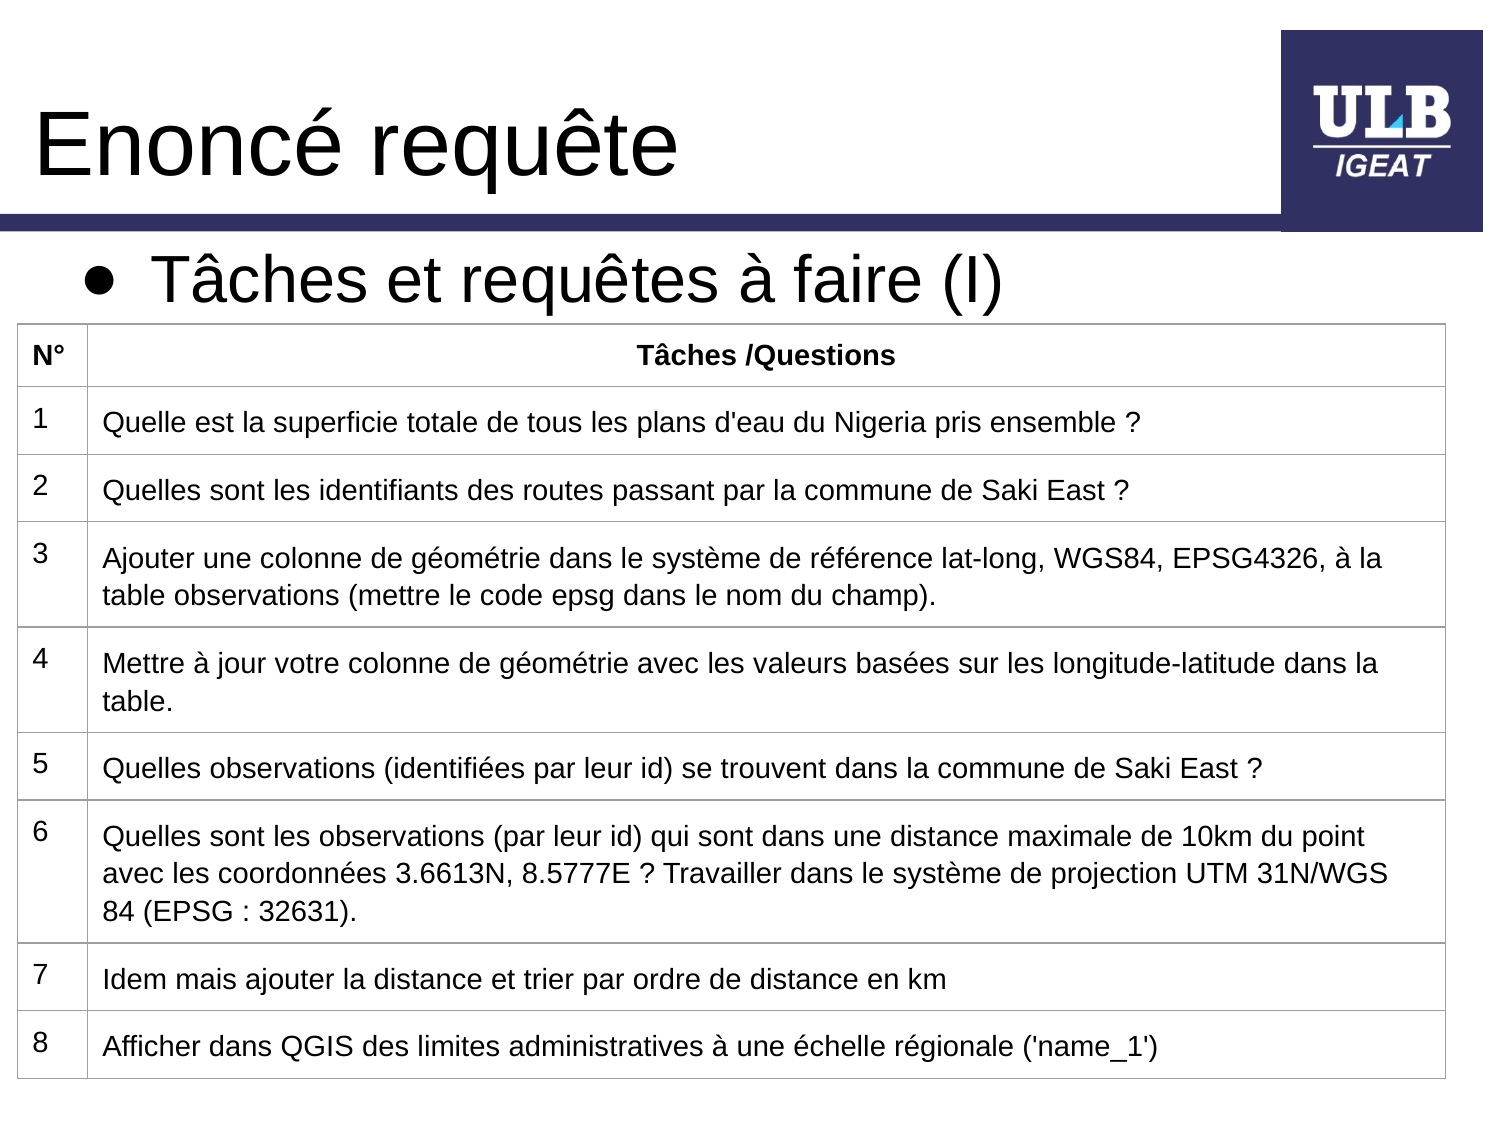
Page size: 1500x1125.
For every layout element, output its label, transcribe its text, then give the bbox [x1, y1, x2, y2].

table_cell Quelles observations (identifiées par leur id) se trouvent dans la commune de Saki East ? [88, 733, 1445, 799]
table_cell 3 [18, 522, 87, 626]
table_cell 5 [18, 733, 87, 799]
table_cell Mettre à jour votre colonne de géométrie avec les valeurs basées sur les longitude-latitude dans la table. [88, 628, 1445, 732]
table_cell Ajouter une colonne de géométrie dans le système de référence lat-long, WGS84, EPSG4326, à la table observations (mettre le code epsg dans le nom du champ). [88, 522, 1445, 626]
table_cell 6 [18, 801, 87, 942]
table_cell 1 [18, 387, 87, 454]
table_cell Quelles sont les observations (par leur id) qui sont dans une distance maximale de 10km du point avec les coordonnées 3.6613N, 8.5777E ? Travailler dans le système de projection UTM 31N/WGS 84 (EPSG : 32631). [88, 801, 1445, 942]
table_cell 2 [18, 455, 87, 521]
table_cell Quelle est la superficie totale de tous les plans d'eau du Nigeria pris ensemble ? [88, 387, 1445, 454]
picture [1281, 30, 1483, 232]
list Tâches et requêtes à faire (I) [75, 236, 1425, 323]
title Enoncé requête [33, 44, 1425, 233]
table_header Tâches /Questions [88, 325, 1445, 386]
table_cell Quelles sont les identifiants des routes passant par la commune de Saki East ? [88, 455, 1445, 521]
table_cell 8 [18, 1011, 87, 1078]
table_cell Afficher dans QGIS des limites administratives à une échelle régionale ('name_1') [88, 1011, 1445, 1078]
table_header N° [18, 325, 87, 386]
table_cell 7 [18, 944, 87, 1010]
table_cell 4 [18, 628, 87, 732]
table_cell Idem mais ajouter la distance et trier par ordre de distance en km [88, 944, 1445, 1010]
